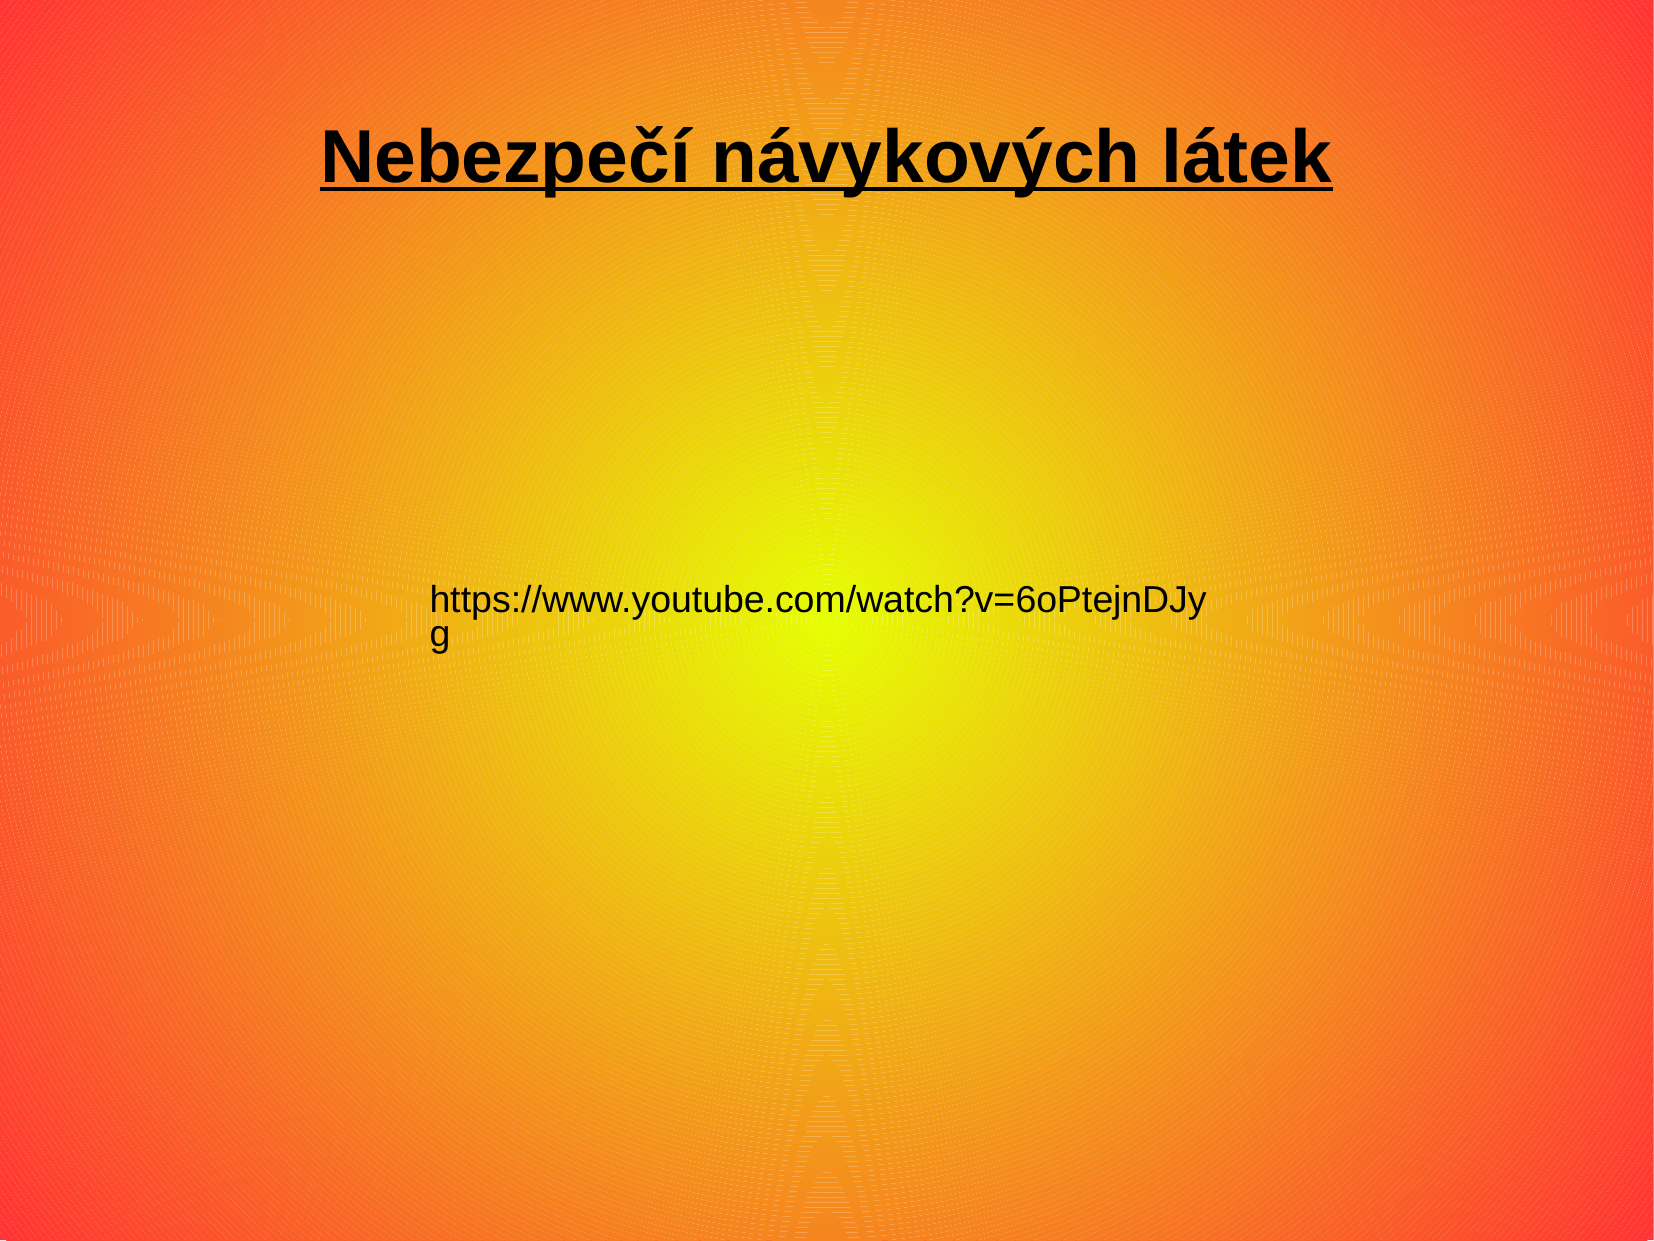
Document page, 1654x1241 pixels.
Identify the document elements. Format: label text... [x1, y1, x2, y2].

title Nebezpečí návykových látek [82, 49, 1571, 257]
text_box https://www.youtube.com/watch?v=6oPtejnDJyg [414, 570, 1239, 670]
